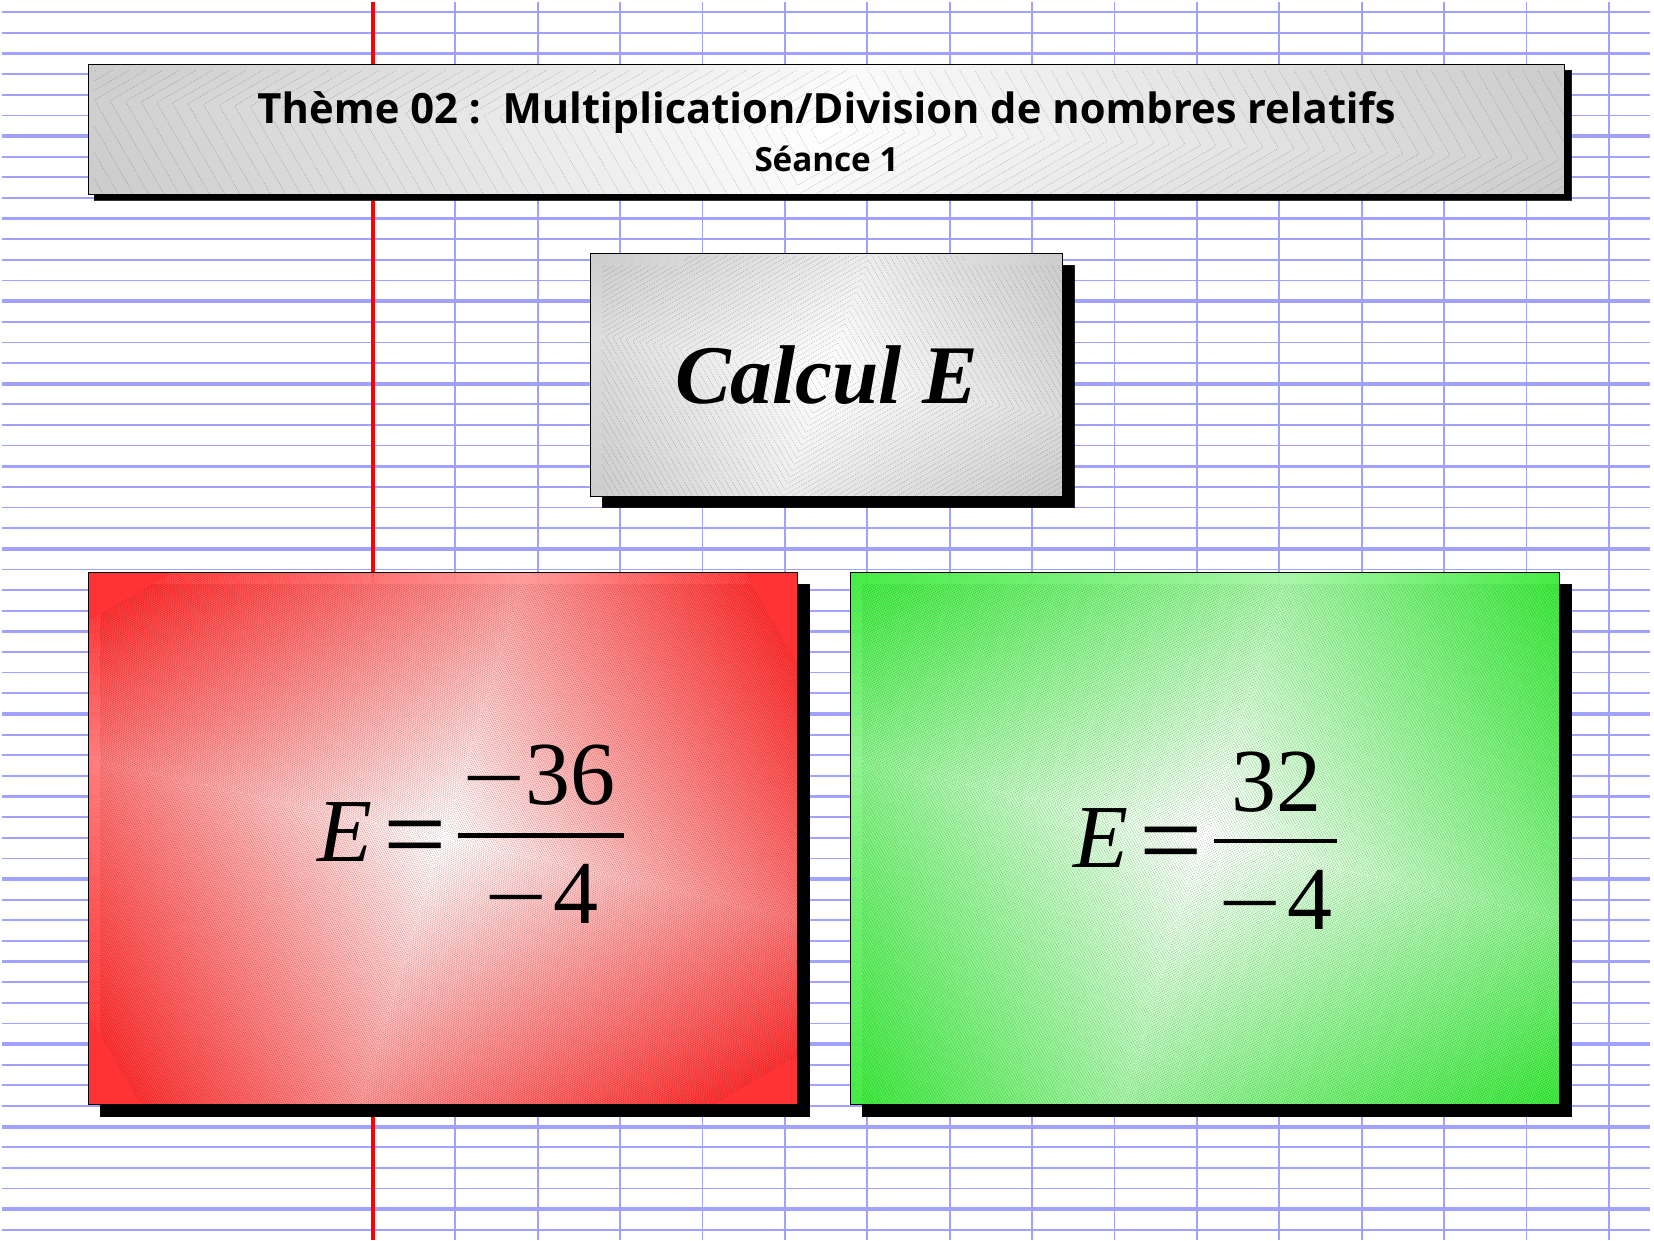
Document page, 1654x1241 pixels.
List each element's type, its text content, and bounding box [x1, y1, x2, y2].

chart [289, 726, 649, 946]
picture [0, 0, 1654, 1241]
text_box [88, 572, 798, 1105]
text_box Calcul E [590, 253, 1063, 497]
text_box Thème 02 : Multiplication/Division de nombres relatifs Séance 1 [88, 64, 1565, 195]
text_box [850, 572, 1560, 1105]
chart [1045, 732, 1362, 951]
